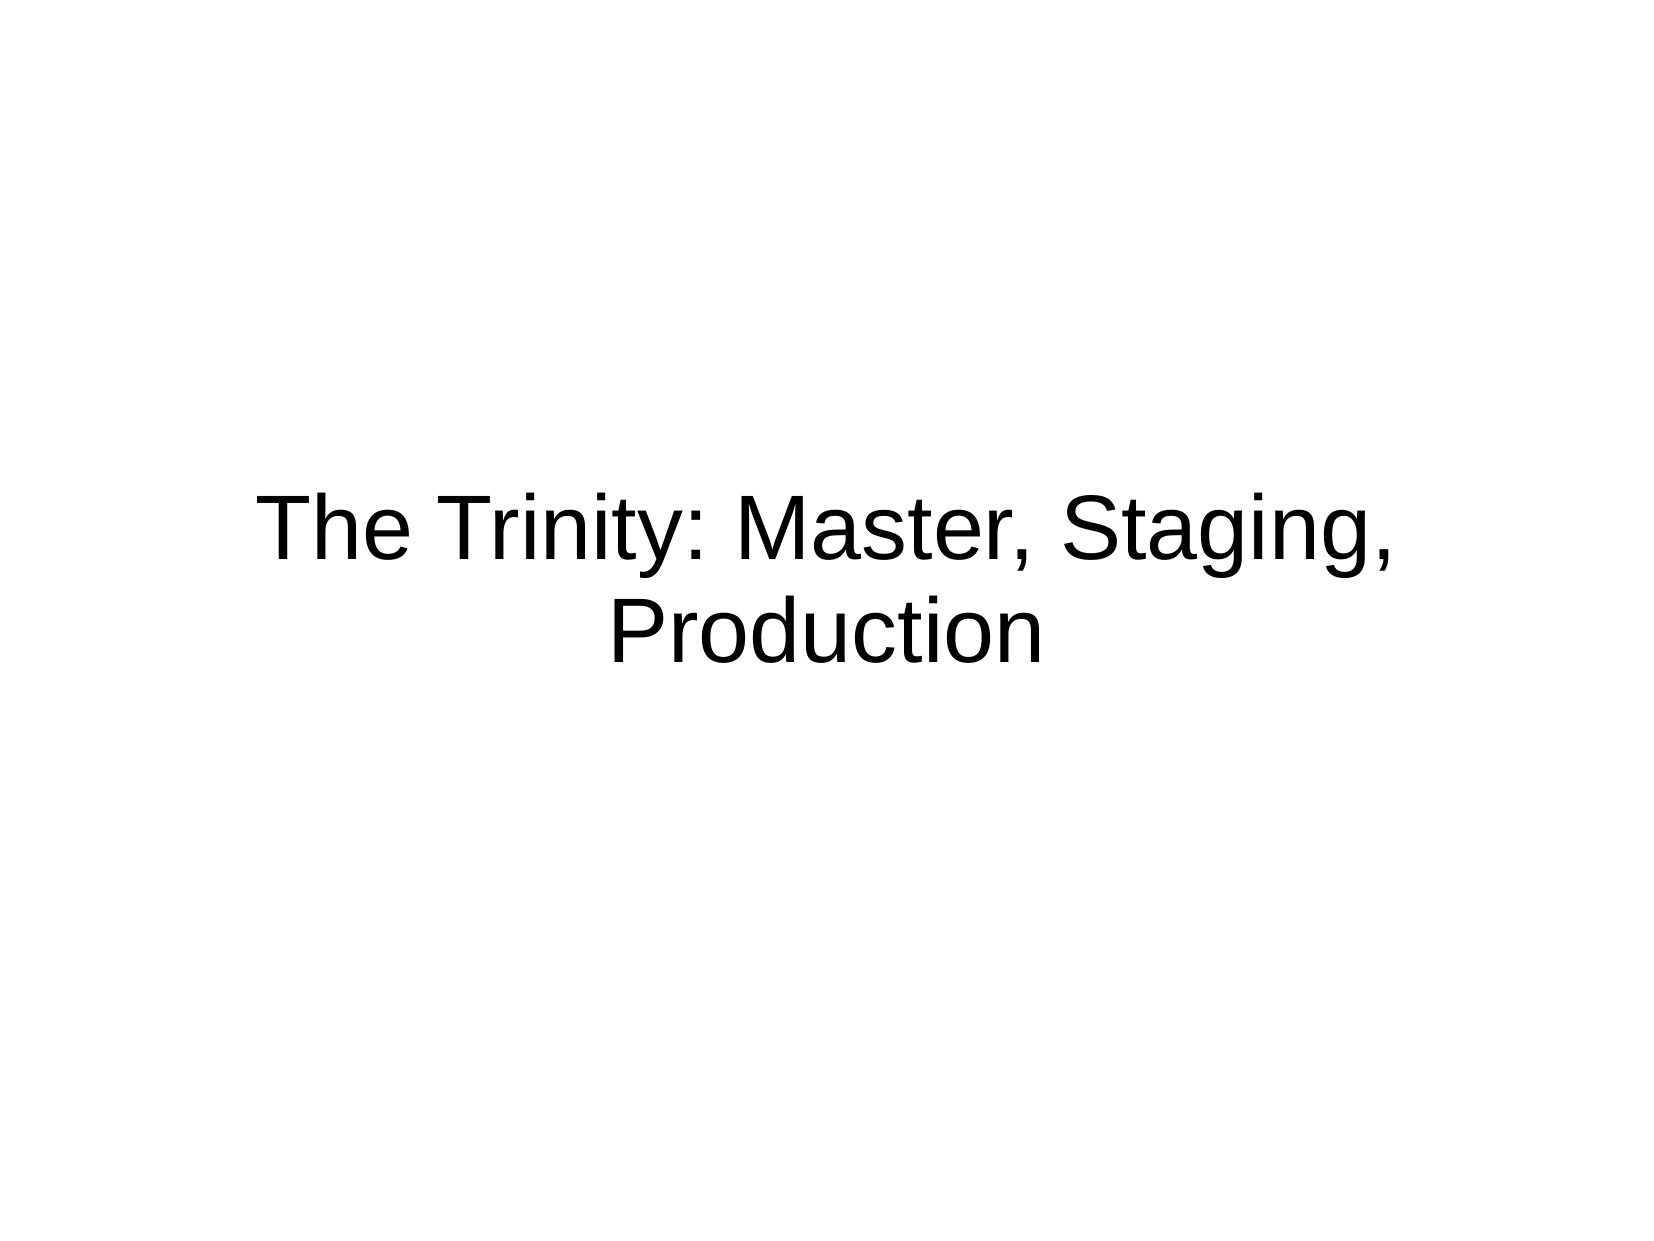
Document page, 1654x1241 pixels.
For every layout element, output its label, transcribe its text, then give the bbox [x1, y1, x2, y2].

subtitle The Trinity: Master, Staging, Production [82, 49, 1571, 1109]
